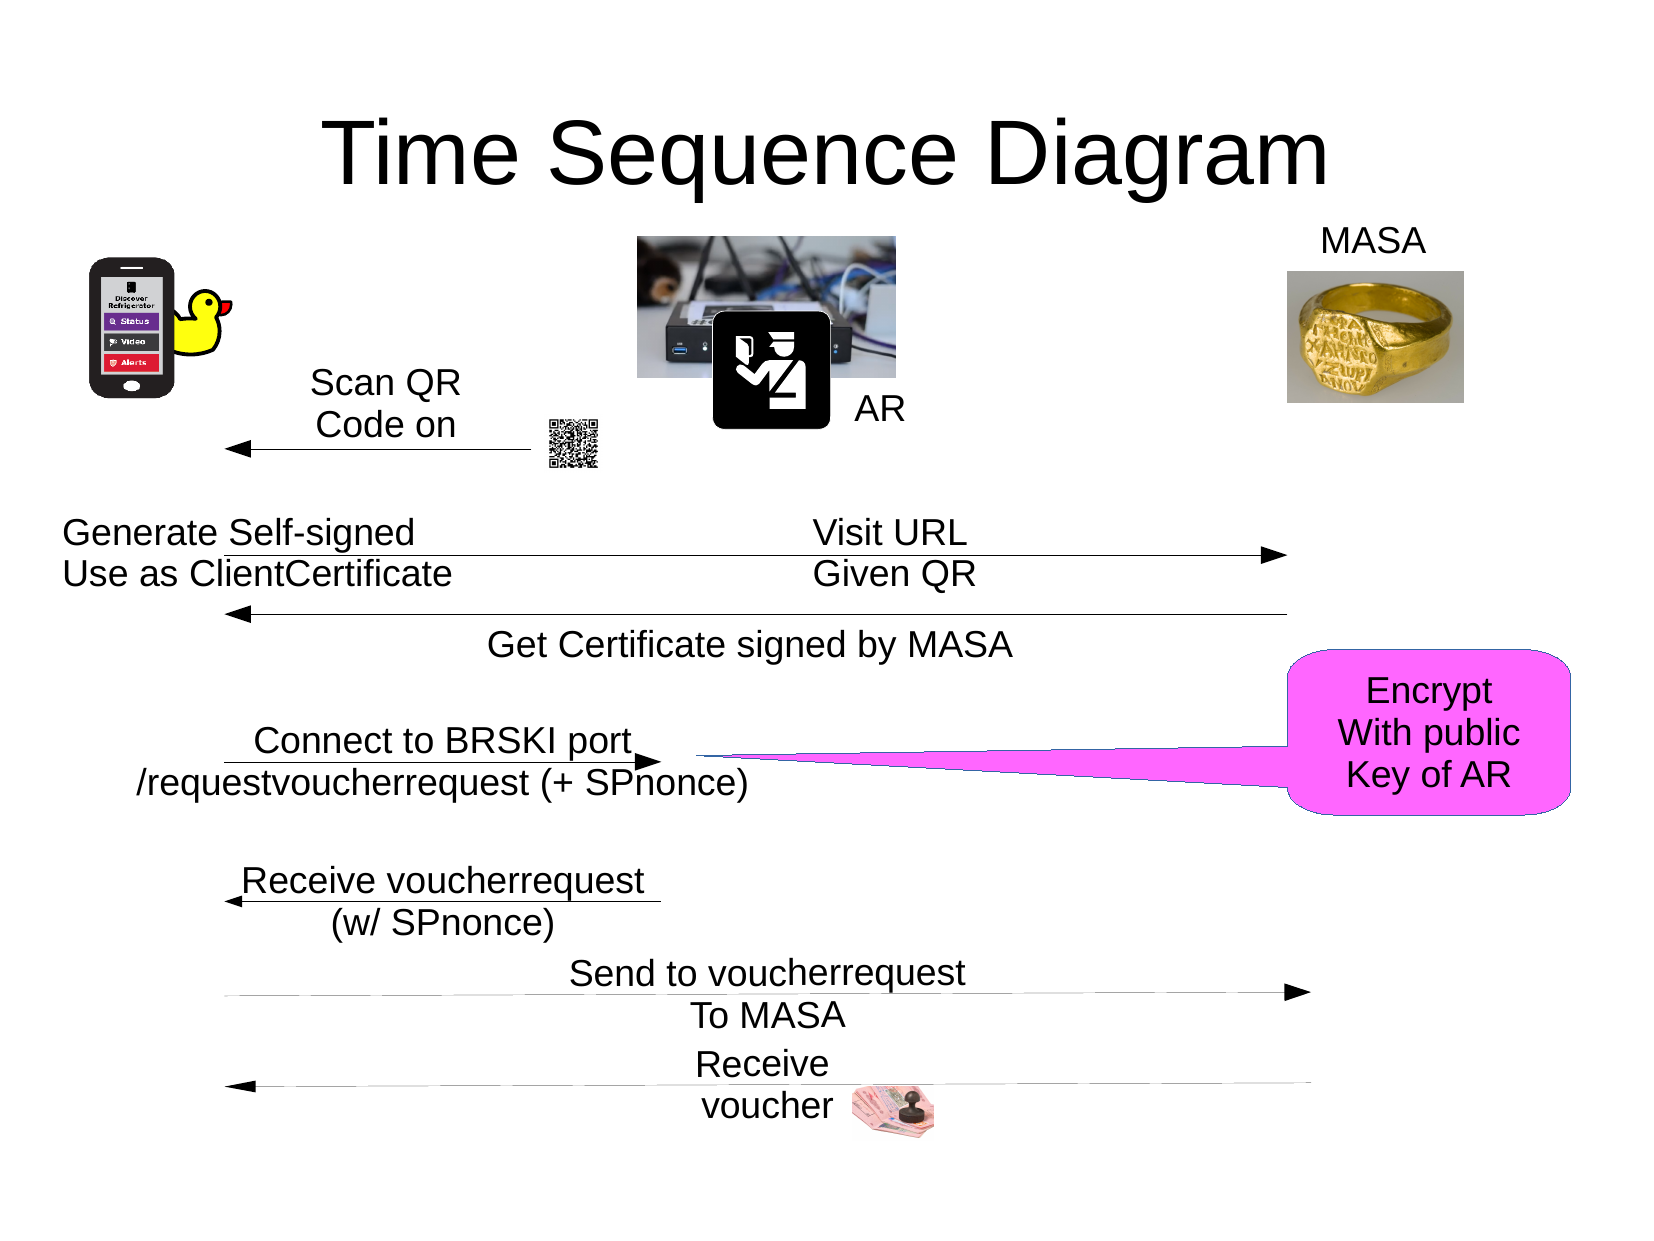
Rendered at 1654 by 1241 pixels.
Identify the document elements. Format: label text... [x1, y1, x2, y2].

title Time Sequence Diagram [82, 49, 1571, 257]
picture [85, 253, 237, 402]
picture [1287, 271, 1464, 403]
text_box Visit URL Given QR [797, 503, 993, 603]
text_box MASA [1305, 212, 1441, 270]
text_box Get Certificate signed by MASA [472, 616, 1028, 674]
text_box AR [839, 380, 922, 438]
picture [852, 1086, 934, 1141]
text_box Scan QR Code on [295, 354, 477, 454]
text_box Encrypt With public Key of AR [696, 649, 1571, 816]
text_box Generate Self-signed Use as ClientCertificate [47, 503, 468, 603]
picture [544, 414, 603, 473]
picture [637, 236, 896, 434]
